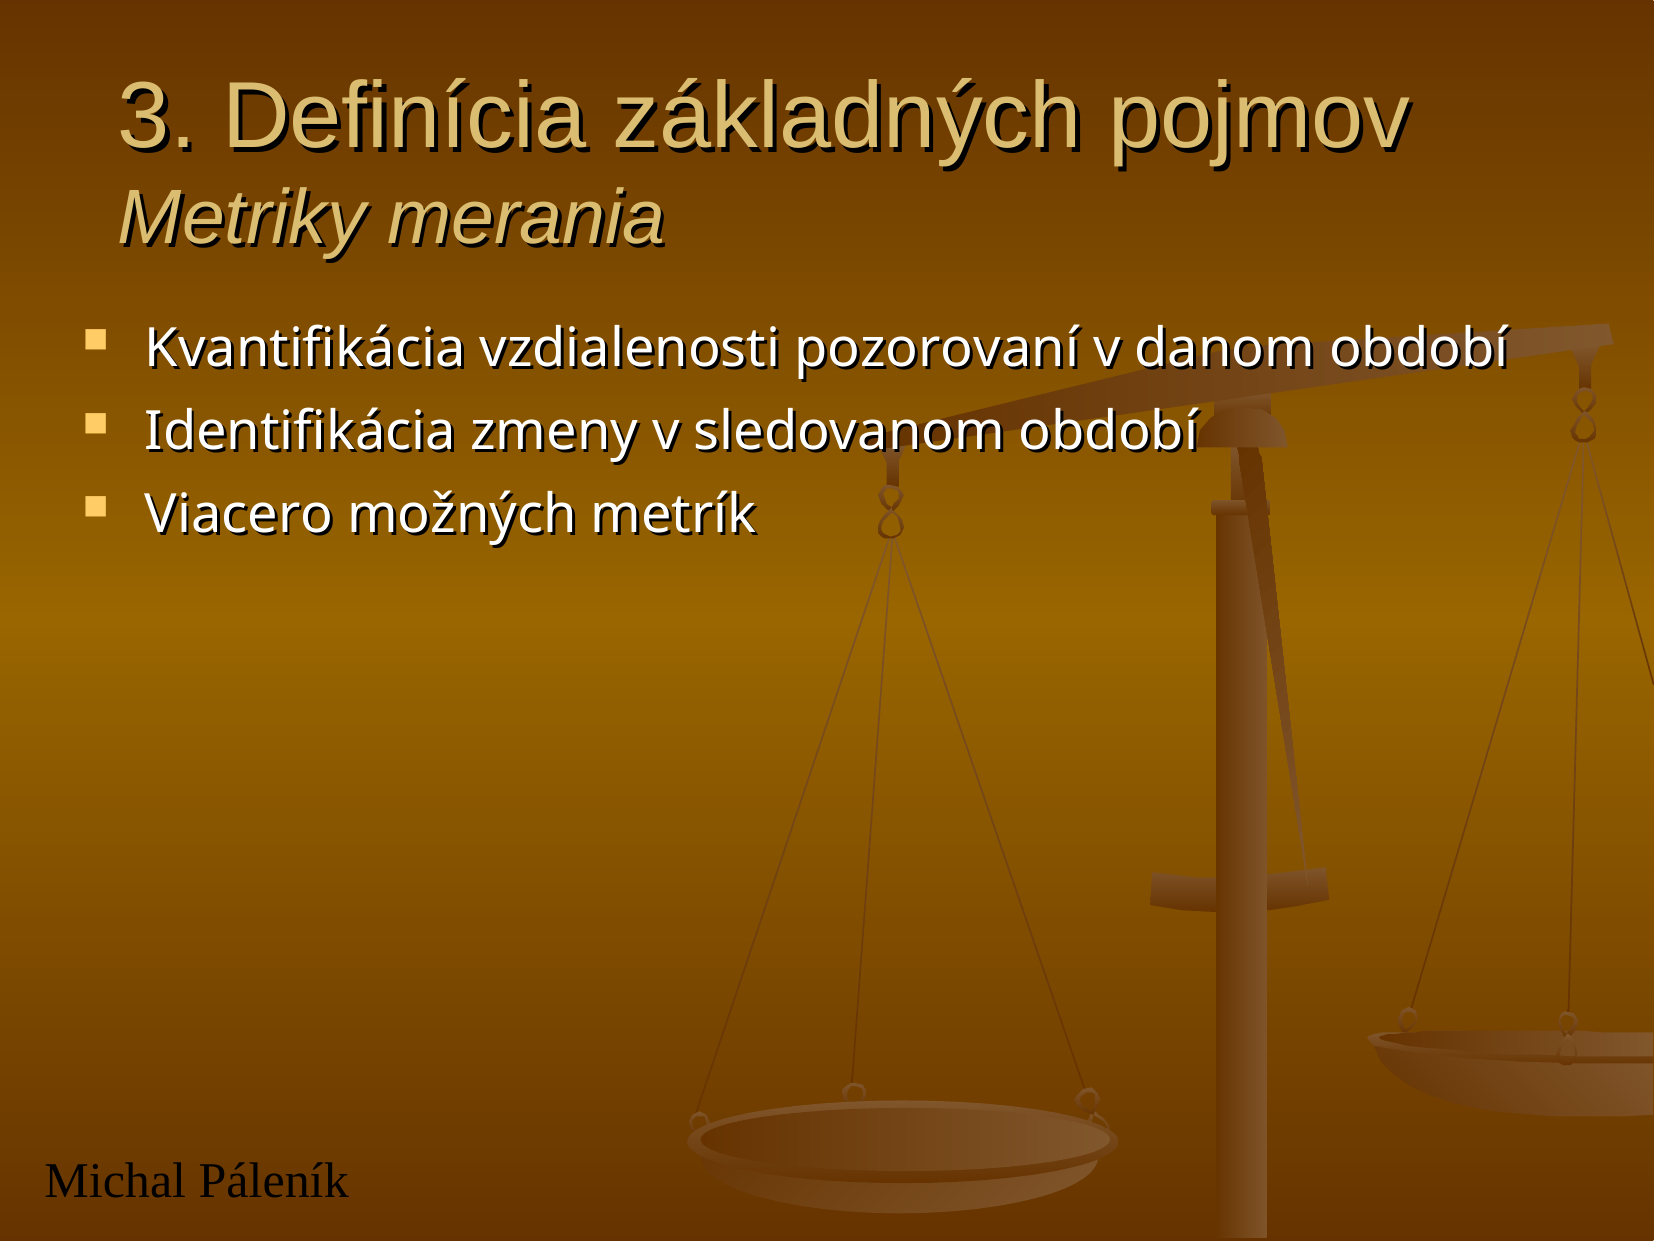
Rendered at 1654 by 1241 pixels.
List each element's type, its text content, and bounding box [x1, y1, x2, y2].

title 3. Definícia základných pojmov Metriky merania [117, 31, 1565, 260]
list Kvantifikácia vzdialenosti pozorovaní v danom období Identifikácia zmeny v sledovanom období Viacero možných metrík [82, 289, 1572, 1095]
